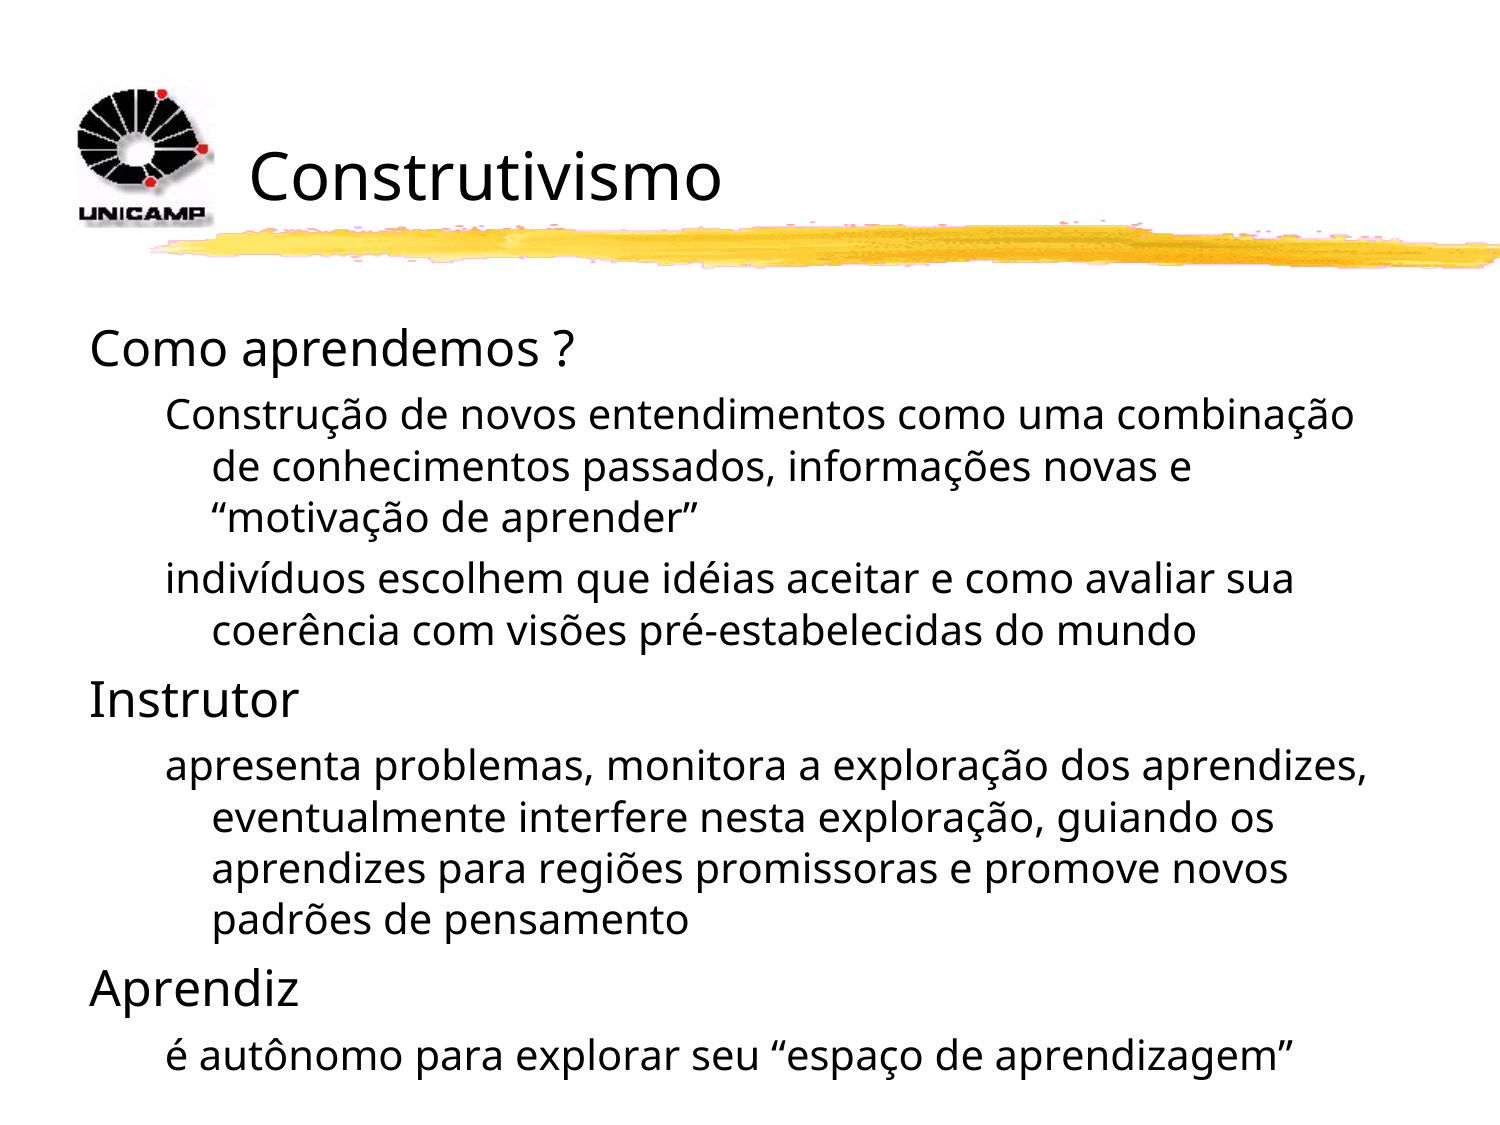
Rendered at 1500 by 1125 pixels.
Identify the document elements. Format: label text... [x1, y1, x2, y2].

title Construtivismo [233, 37, 1434, 225]
list Como aprendemos ? Construção de novos entendimentos como uma combinação de conhecimentos passados, informações novas e “motivação de aprender” indivíduos escolhem que idéias aceitar e como avaliar sua coerência com visões pré-estabelecidas do mundo Instrutor apresenta problemas, monitora a exploração dos aprendizes, eventualmente interfere nesta exploração, guiando os aprendizes para regiões promissoras e promove novos padrões de pensamento Aprendiz é autônomo para explorar seu “espaço de aprendizagem” [74, 309, 1417, 994]
picture [75, 74, 1500, 279]
